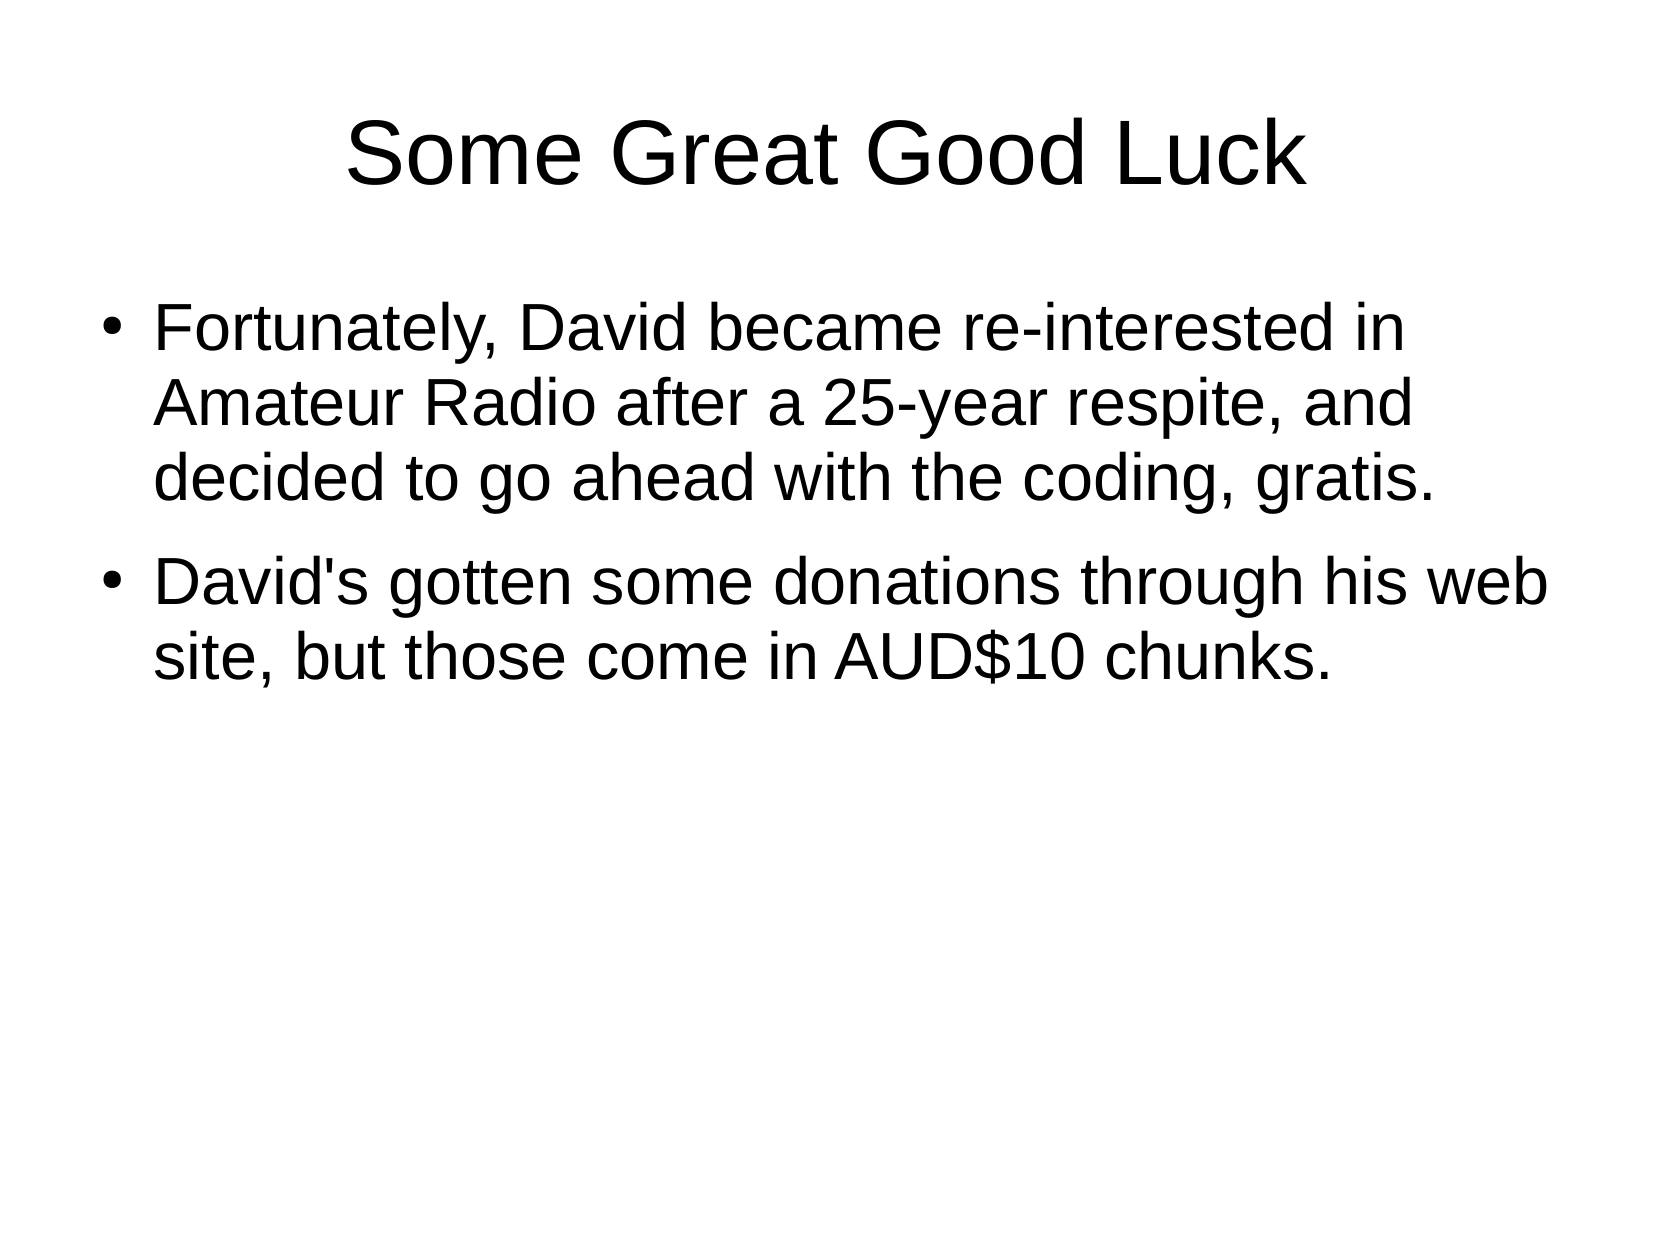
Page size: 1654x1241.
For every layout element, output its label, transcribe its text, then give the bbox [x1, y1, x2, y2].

list Fortunately, David became re-interested in Amateur Radio after a 25-year respite, and decided to go ahead with the coding, gratis. David's gotten some donations through his web site, but those come in AUD$10 chunks. [82, 290, 1571, 1109]
title Some Great Good Luck [82, 56, 1571, 250]
